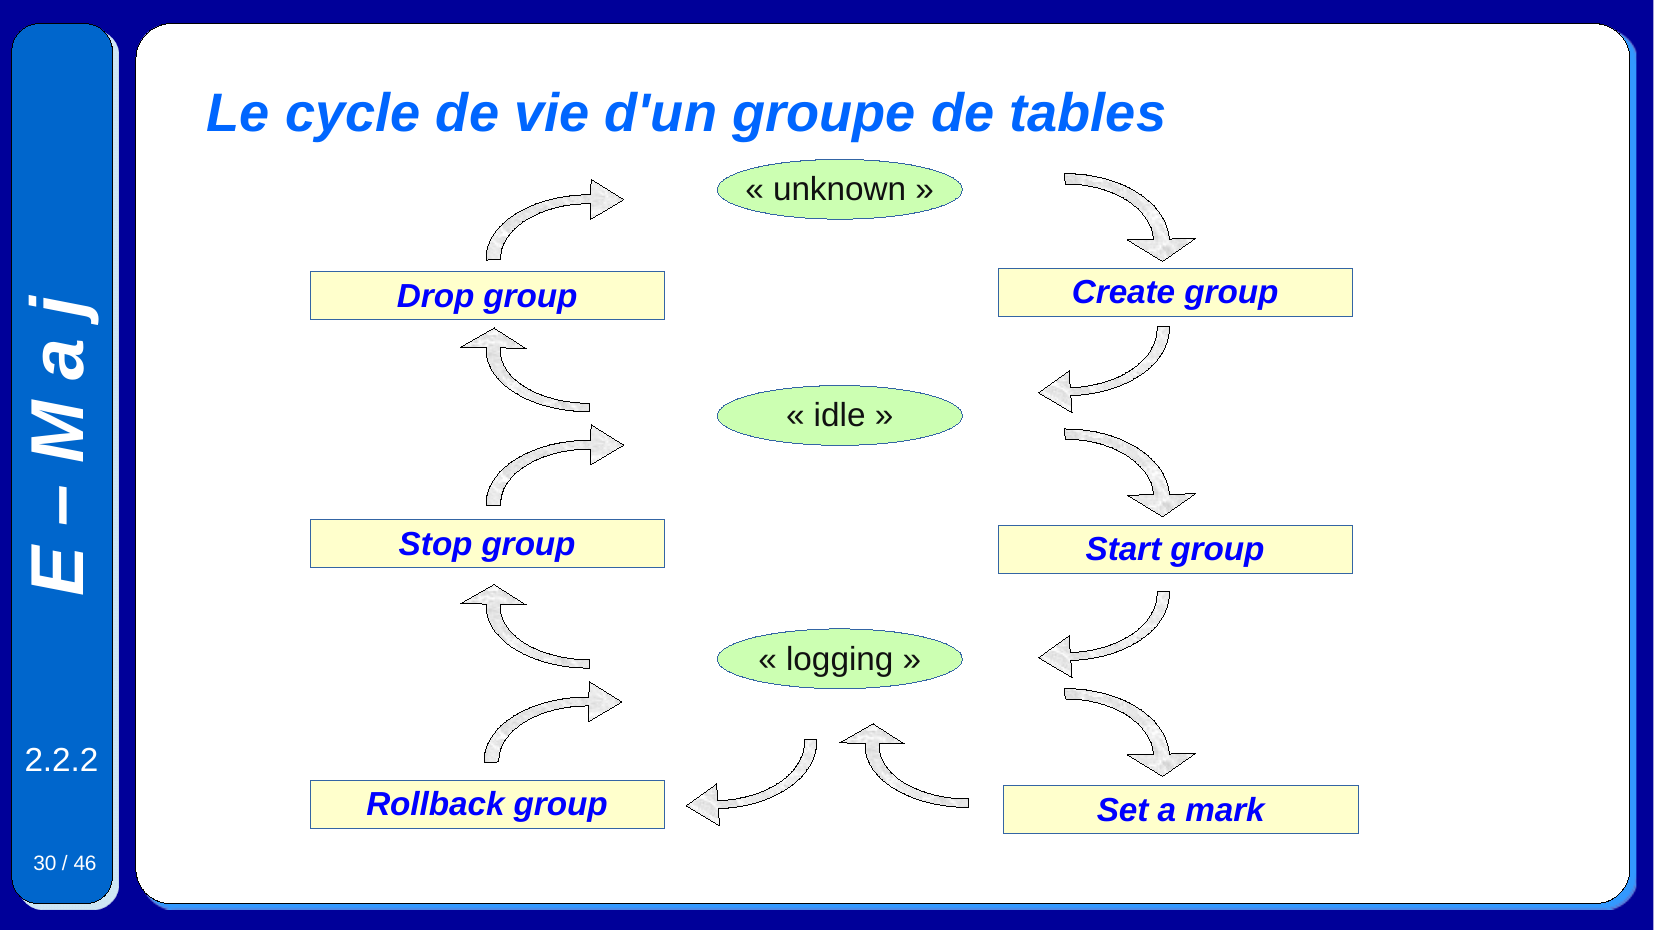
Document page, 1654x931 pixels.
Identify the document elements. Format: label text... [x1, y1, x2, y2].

text_box « idle » [717, 385, 963, 446]
text_box [1038, 326, 1170, 413]
text_box Set a mark [1003, 785, 1359, 834]
text_box [1038, 591, 1170, 678]
text_box [486, 179, 624, 261]
text_box [839, 723, 969, 808]
text_box [1064, 173, 1196, 262]
text_box [484, 681, 622, 763]
text_box « logging » [717, 628, 963, 689]
text_box [1064, 428, 1196, 517]
text_box Start group [998, 525, 1353, 574]
text_box Rollback group [310, 780, 665, 829]
text_box [686, 739, 817, 826]
text_box « unknown » [717, 159, 963, 220]
text_box Drop group [310, 271, 665, 320]
text_box Stop group [310, 519, 665, 568]
text_box [486, 424, 624, 506]
title Le cycle de vie d'un groupe de tables [206, 34, 1593, 191]
text_box [460, 327, 590, 412]
text_box Create group [998, 268, 1353, 317]
text_box [1064, 688, 1196, 777]
text_box [460, 584, 590, 669]
